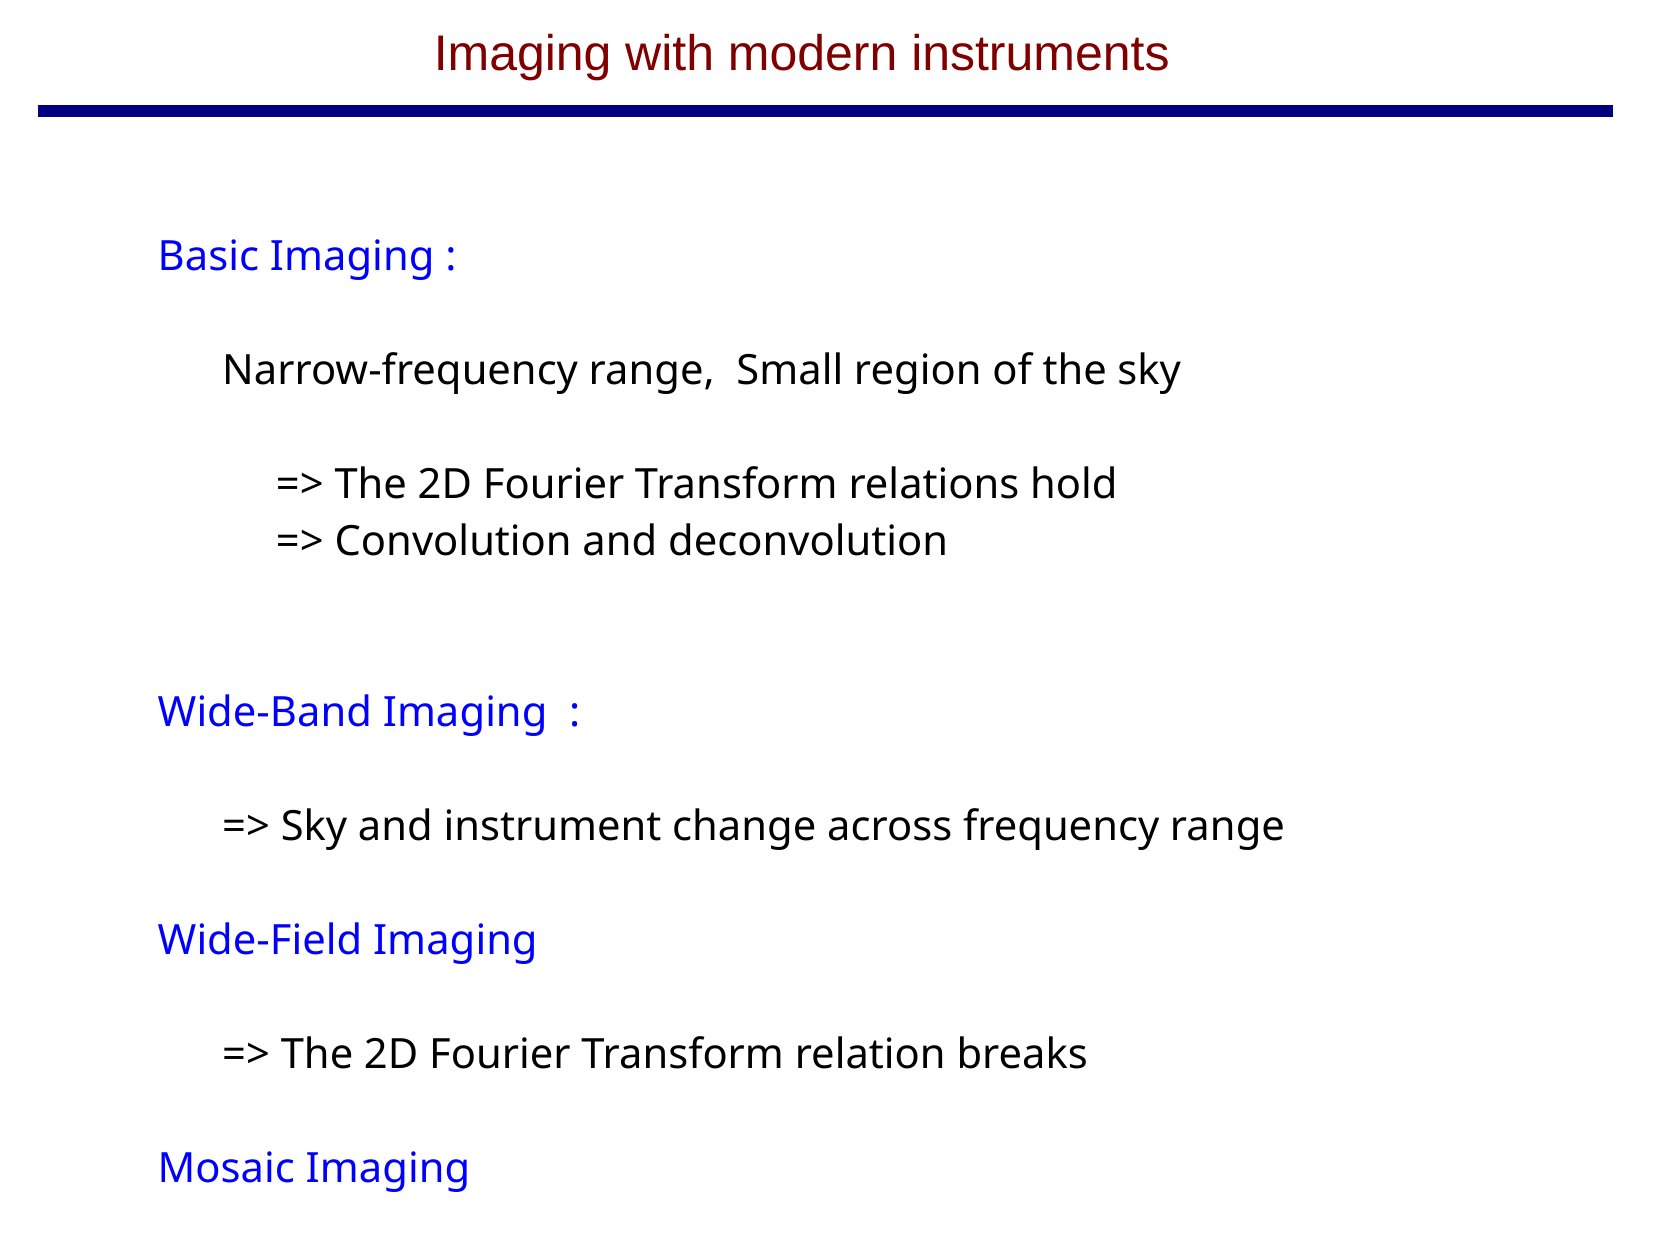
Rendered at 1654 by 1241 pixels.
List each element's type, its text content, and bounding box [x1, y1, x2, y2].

text_box Imaging with modern instruments [280, 25, 1324, 82]
text_box Basic Imaging : Narrow-frequency range, Small region of the sky => The 2D Fourier Transform relations hold => Convolution and deconvolution Wide-Band Imaging : => Sky and instrument change across frequency range Wide-Field Imaging => The 2D Fourier Transform relation breaks Mosaic Imaging => Image an area larger than what each antenna can see. [142, 218, 1590, 1203]
